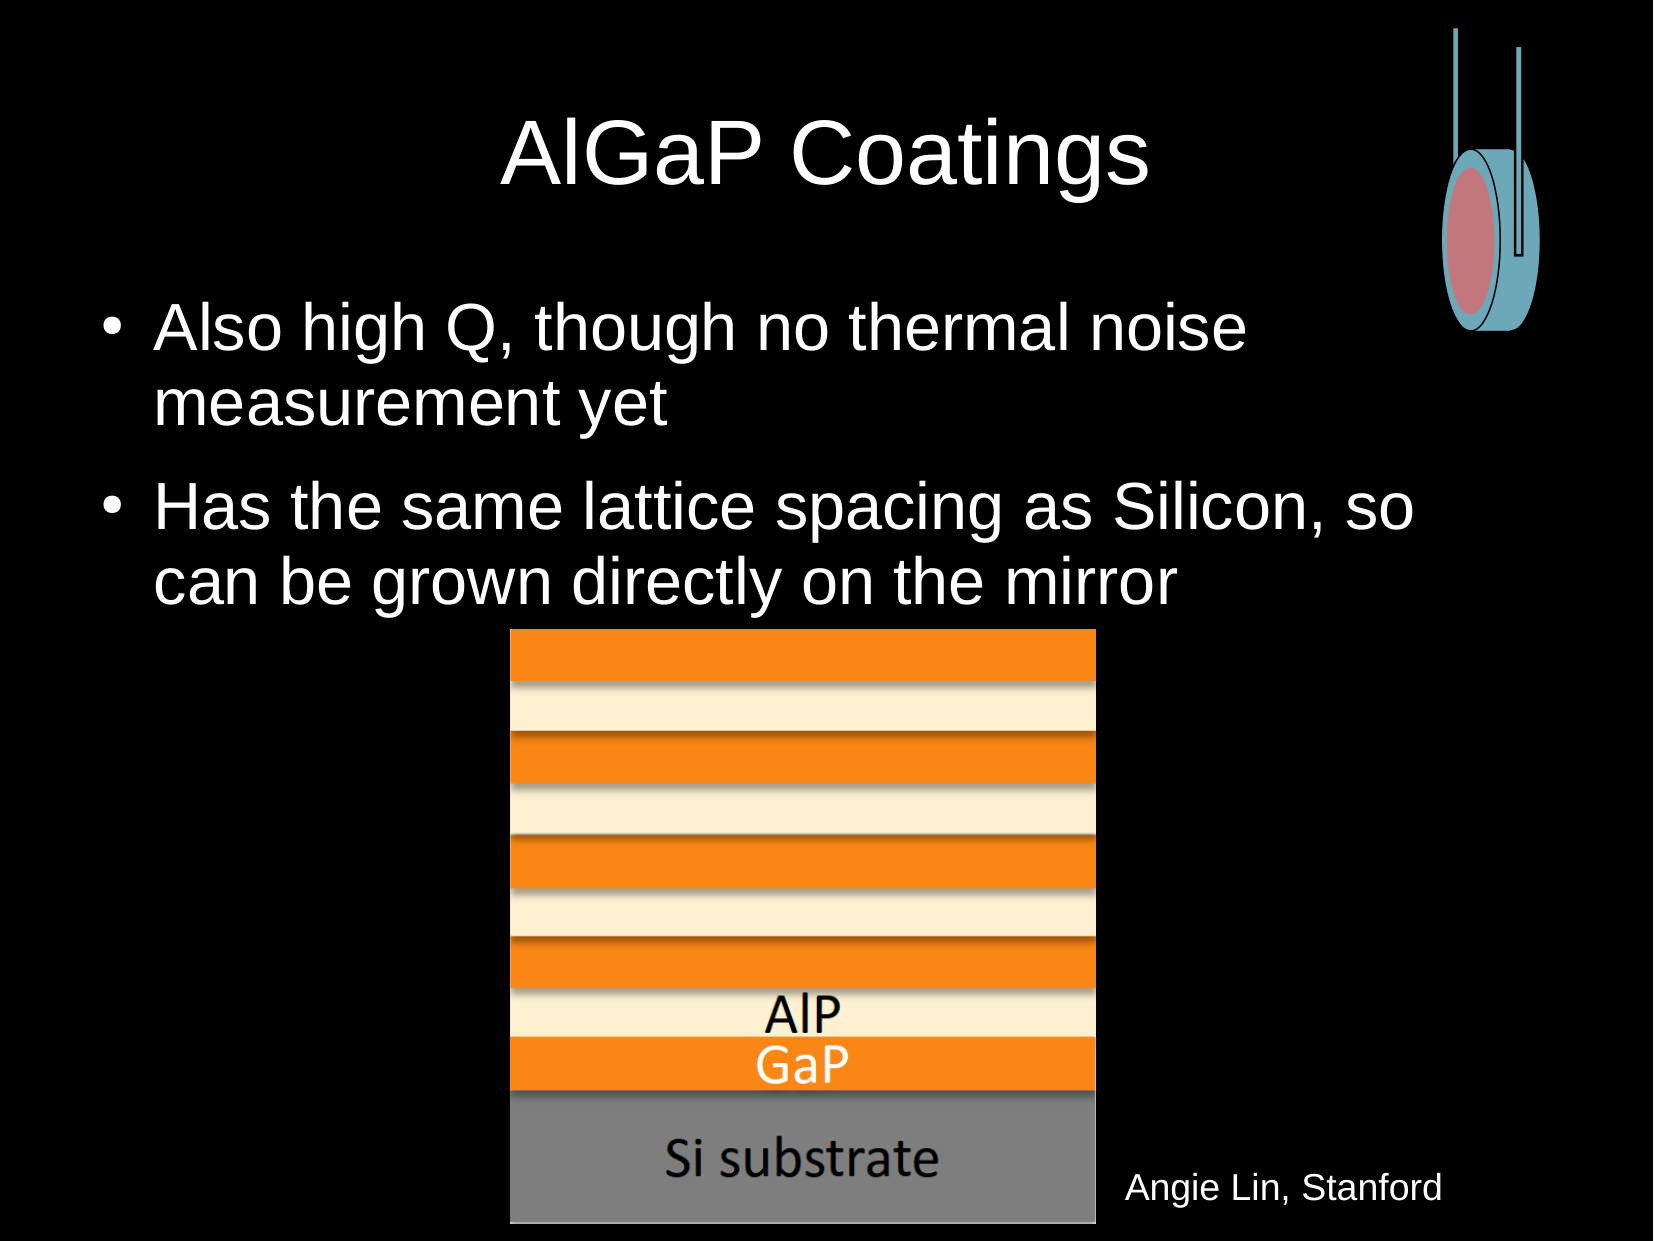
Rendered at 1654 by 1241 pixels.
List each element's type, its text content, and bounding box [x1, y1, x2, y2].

picture [510, 629, 1096, 1224]
title AlGaP Coatings [82, 49, 1381, 257]
text_box Angie Lin, Stanford [1110, 1159, 1486, 1241]
picture [1381, 0, 1606, 391]
list Also high Q, though no thermal noise measurement yet Has the same lattice spacing as Silicon, so can be grown directly on the mirror [82, 290, 1538, 1010]
